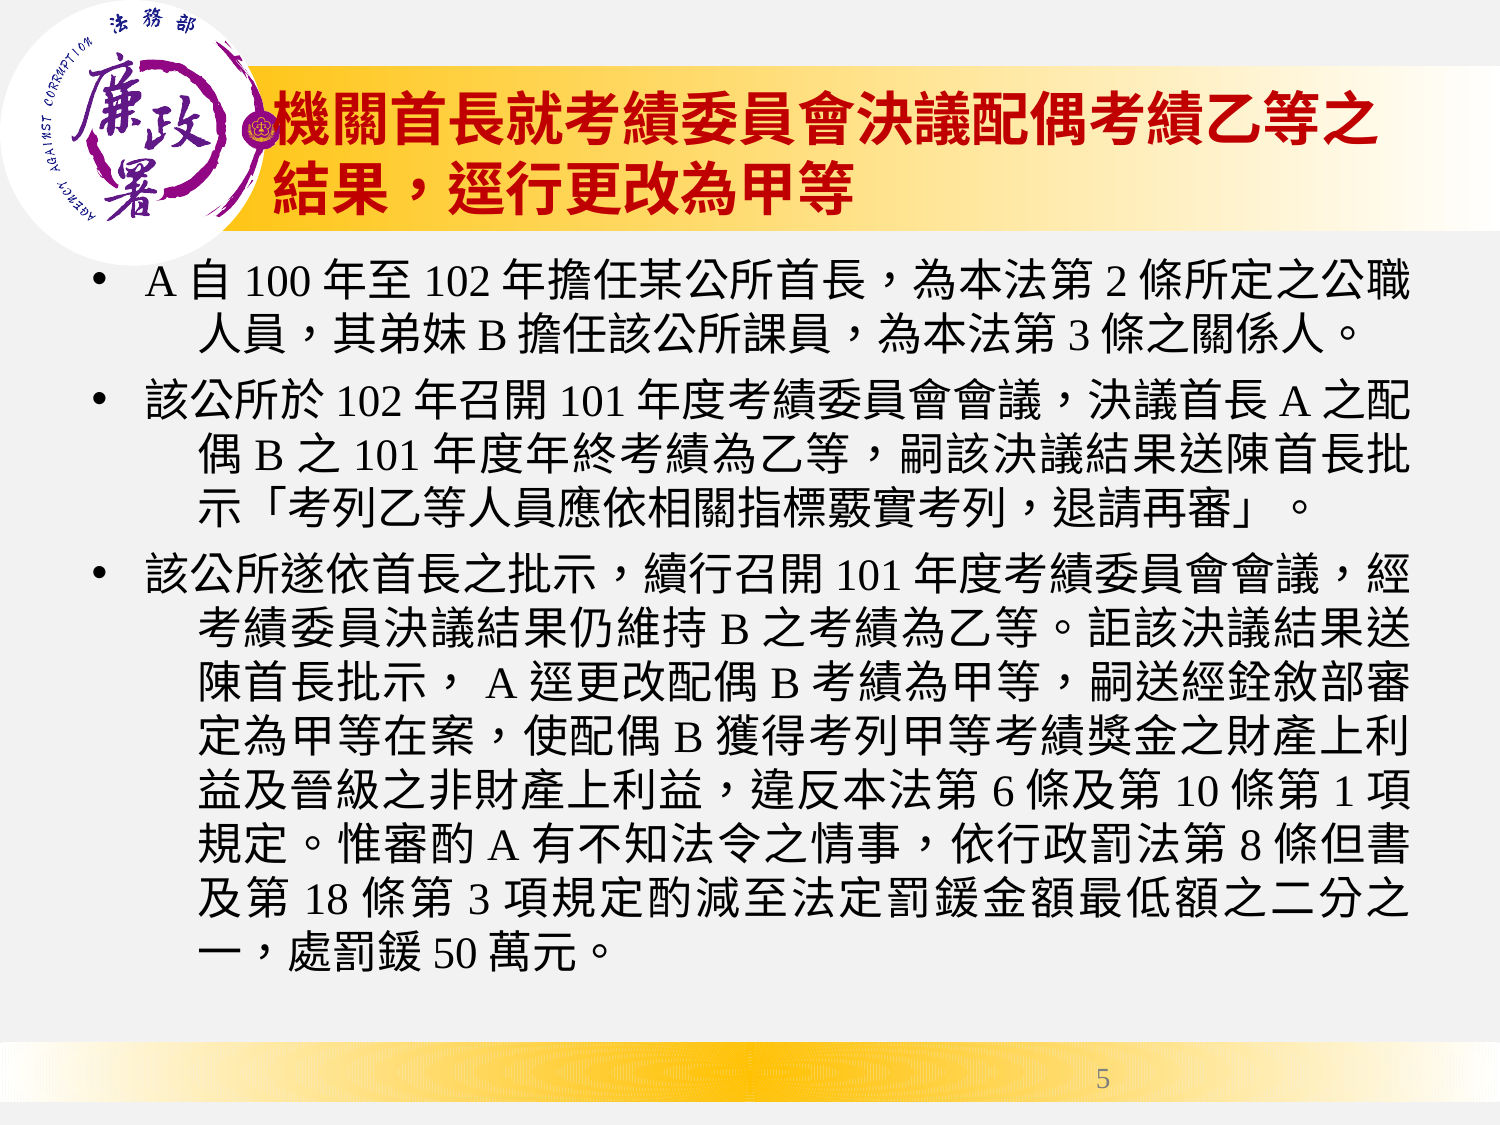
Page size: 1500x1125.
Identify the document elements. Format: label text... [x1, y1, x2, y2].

title 機關首長就考績委員會決議配偶考績乙等之結果，逕行更改為甲等 [257, 70, 1426, 235]
list A自100年至102年擔任某公所首長，為本法第2條所定之公職人員，其弟妹B擔任該公所課員，為本法第3條之關係人。 該公所於102年召開101年度考績委員會會議，決議首長A之配偶B之101年度年終考績為乙等，嗣該決議結果送陳首長批示「考列乙等人員應依相關指標覈實考列，退請再審」。 該公所遂依首長之批示，續行召開101年度考績委員會會議，經考績委員決議結果仍維持B之考績為乙等。詎該決議結果送陳首長批示，A逕更改配偶B考績為甲等，嗣送經銓敘部審定為甲等在案，使配偶B獲得考列甲等考績獎金之財產上利益及晉級之非財產上利益，違反本法第6條及第10條第1項規定。惟審酌A有不知法令之情事，依行政罰法第8條但書及第18條第3項規定酌減至法定罰鍰金額最低額之二分之一，處罰鍰50萬元。 [76, 243, 1427, 986]
text_box 5 [1080, 1046, 1431, 1107]
